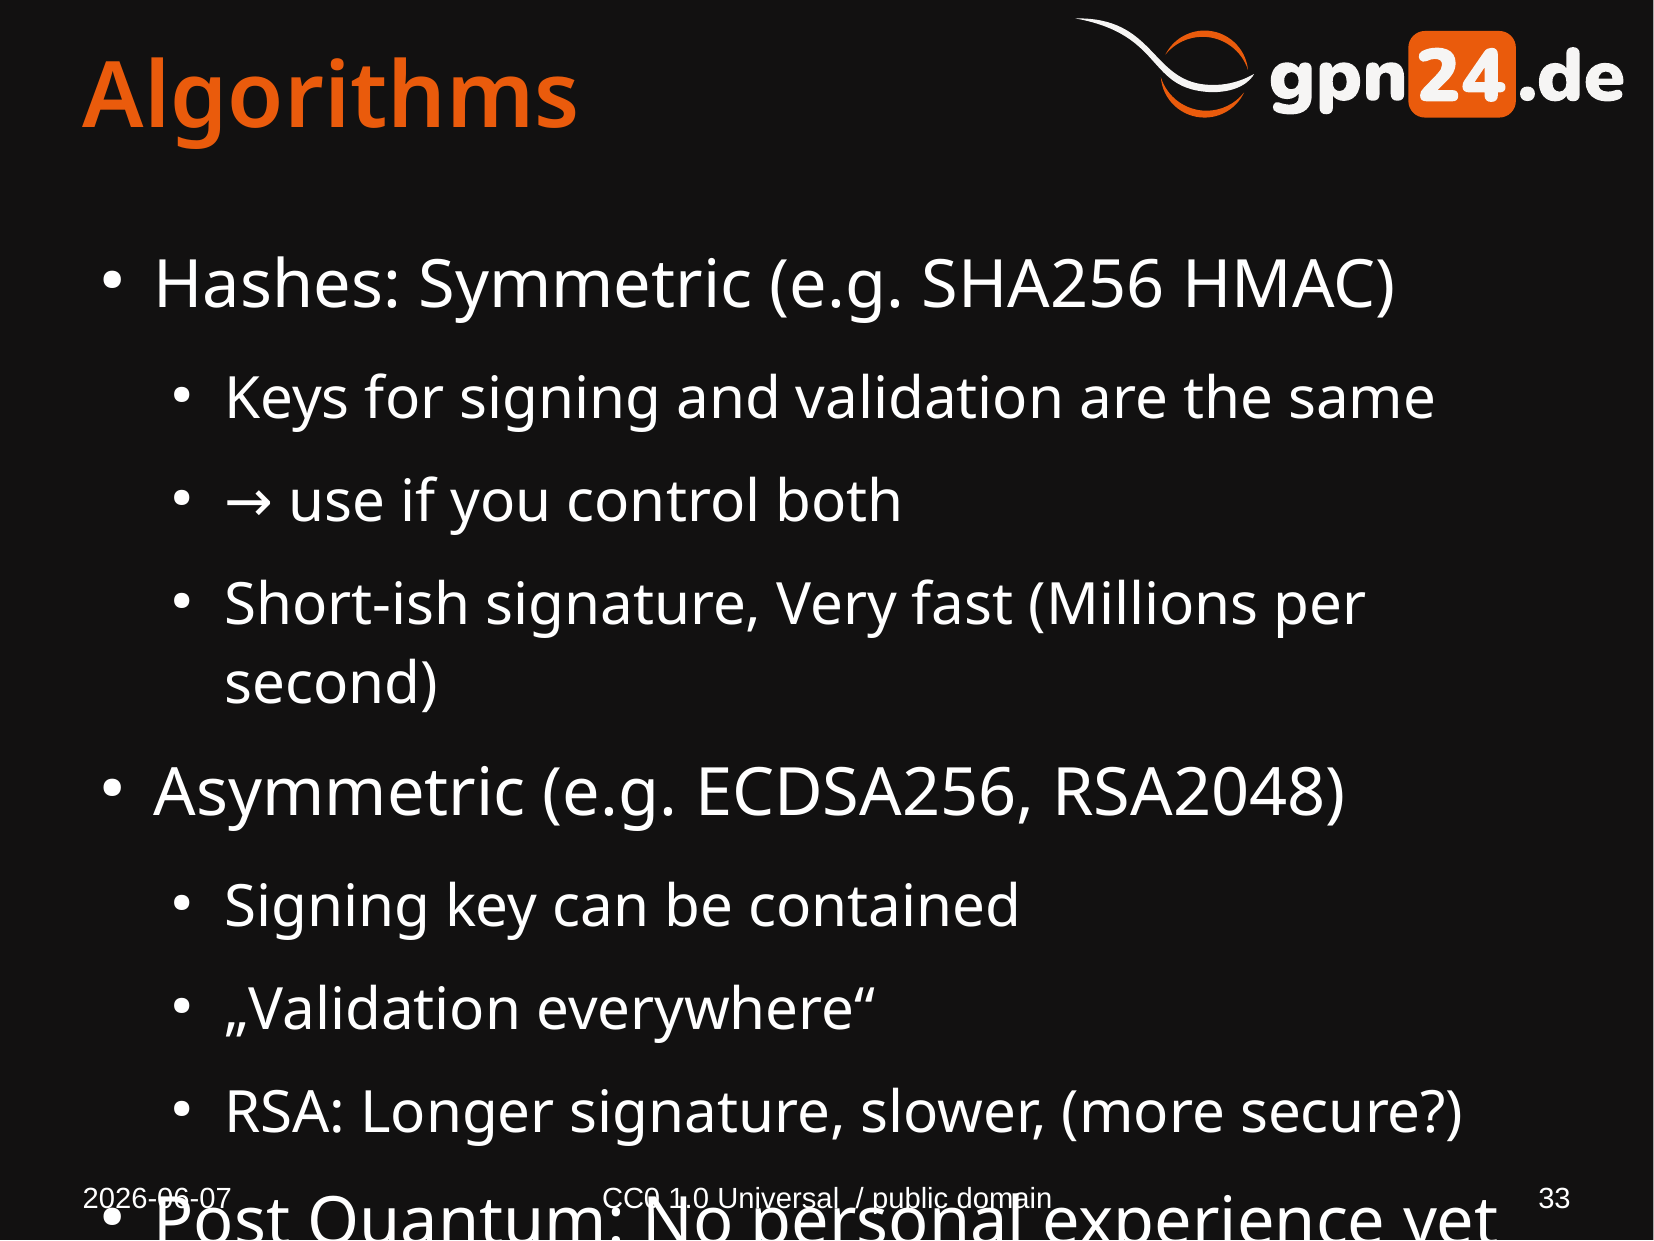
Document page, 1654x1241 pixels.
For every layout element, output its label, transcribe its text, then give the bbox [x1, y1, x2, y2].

title Algorithms [82, 28, 1004, 155]
list Hashes: Symmetric (e.g. SHA256 HMAC) Keys for signing and validation are the same → use if you control both Short-ish signature, Very fast (Millions per second) Asymmetric (e.g. ECDSA256, RSA2048) Signing key can be contained „Validation everywhere“ RSA: Longer signature, slower, (more secure?) Post Quantum: No personal experience yet [82, 236, 1571, 1151]
